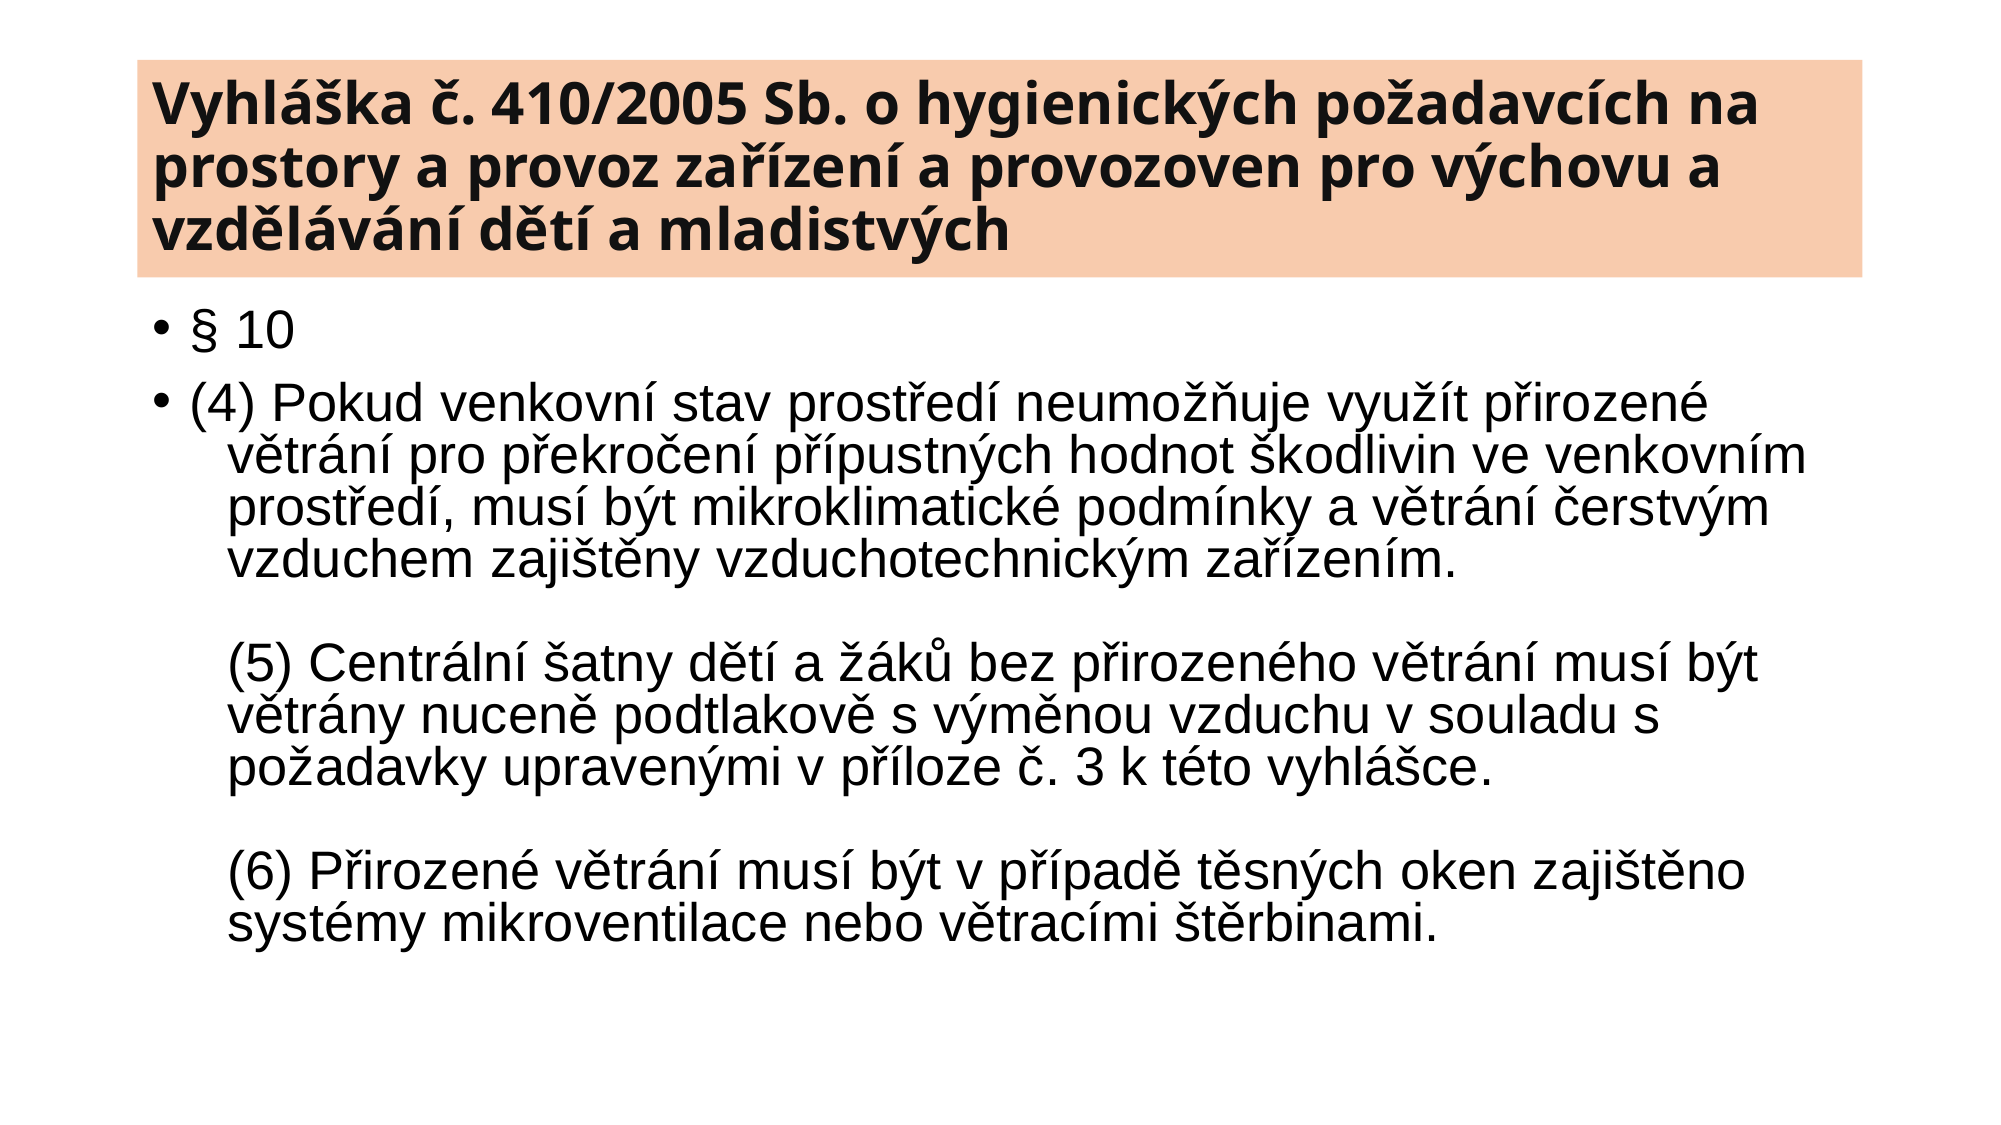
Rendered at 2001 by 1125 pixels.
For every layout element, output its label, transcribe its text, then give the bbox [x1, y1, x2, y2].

title Vyhláška č. 410/2005 Sb. o hygienických požadavcích na prostory a provoz zařízení a provozoven pro výchovu a vzdělávání dětí a mladistvých [137, 59, 1863, 278]
list § 10 (4) Pokud venkovní stav prostředí neumožňuje využít přirozené větrání pro překročení přípustných hodnot škodlivin ve venkovním prostředí, musí být mikroklimatické podmínky a větrání čerstvým vzduchem zajištěny vzduchotechnickým zařízením. (5) Centrální šatny dětí a žáků bez přirozeného větrání musí být větrány nuceně podtlakově s výměnou vzduchu v souladu s požadavky upravenými v příloze č. 3 k této vyhlášce. (6) Přirozené větrání musí být v případě těsných oken zajištěno systémy mikroventilace nebo větracími štěrbinami. [137, 299, 1863, 1014]
